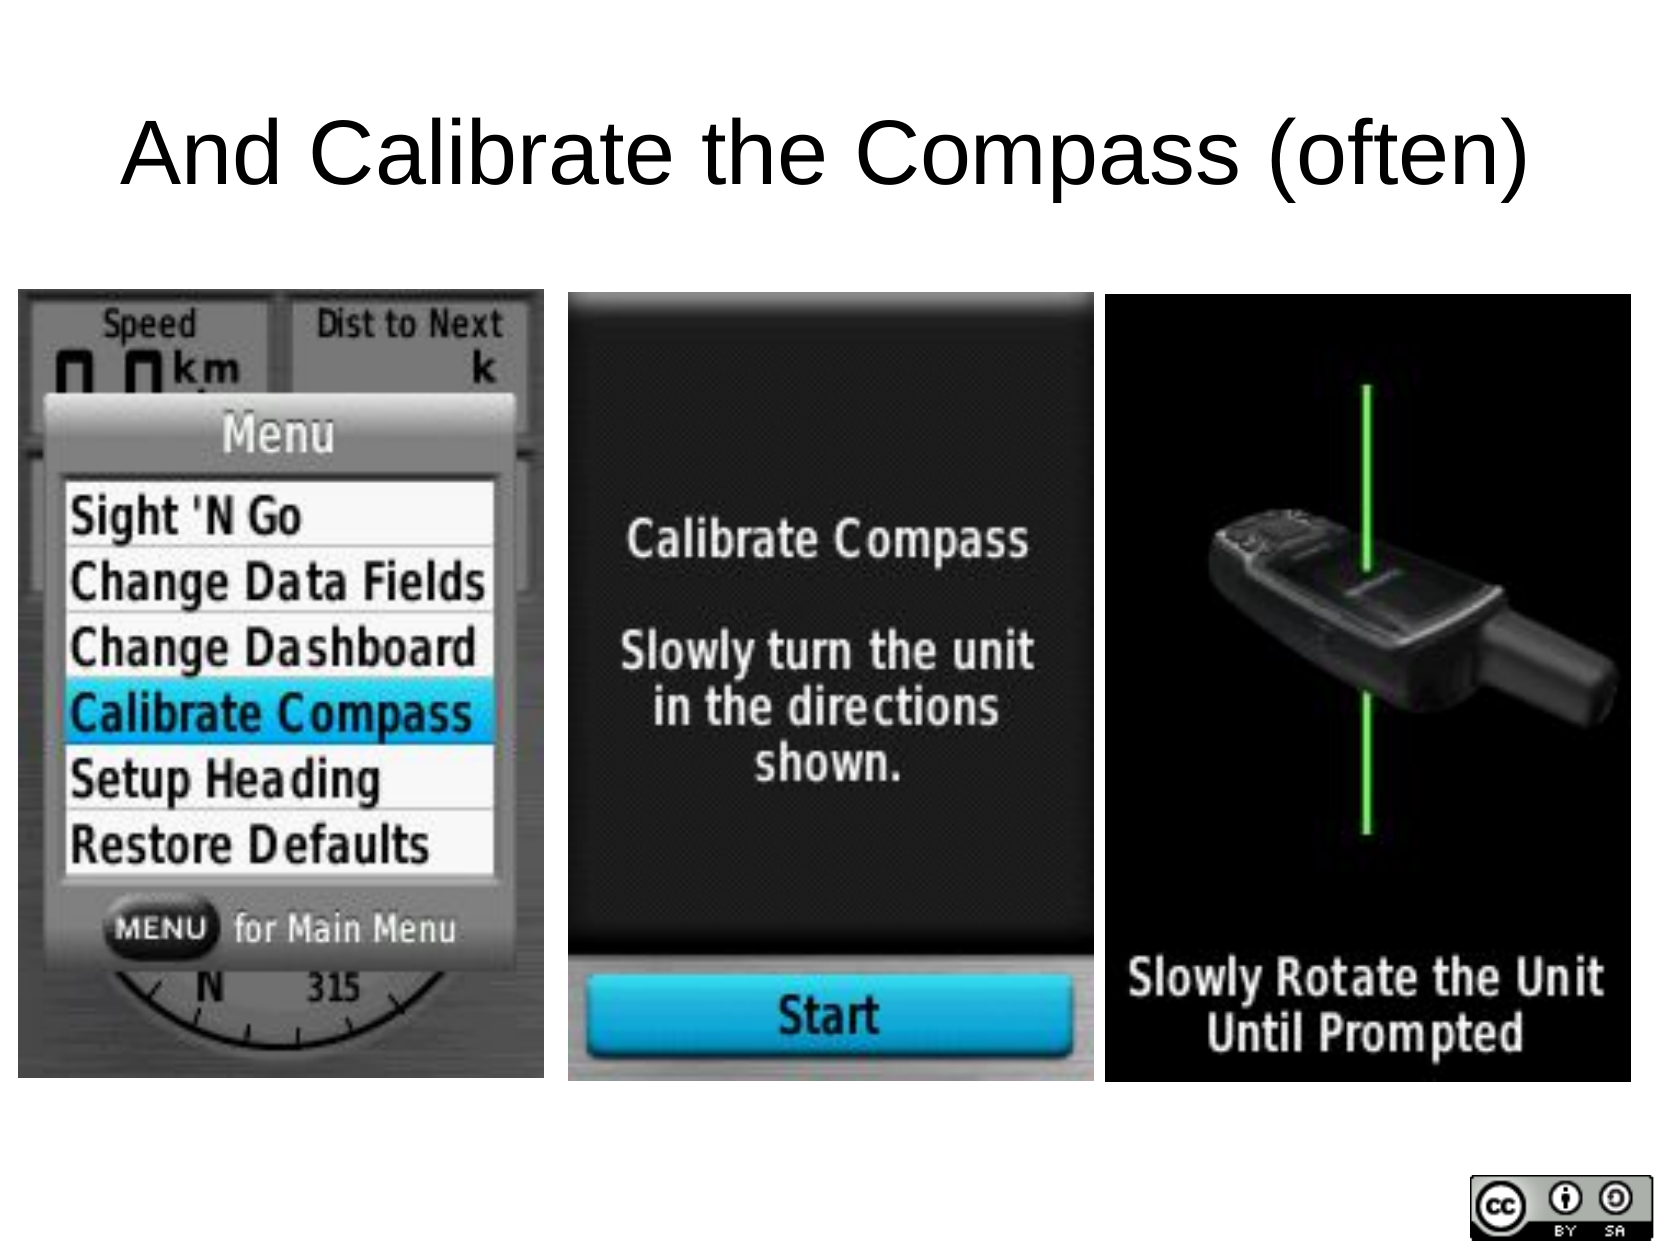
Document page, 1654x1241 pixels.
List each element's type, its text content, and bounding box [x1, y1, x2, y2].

picture [1105, 294, 1631, 1082]
title And Calibrate the Compass (often) [82, 49, 1571, 257]
picture [1470, 1175, 1654, 1241]
picture [568, 292, 1094, 1081]
picture [18, 289, 544, 1078]
